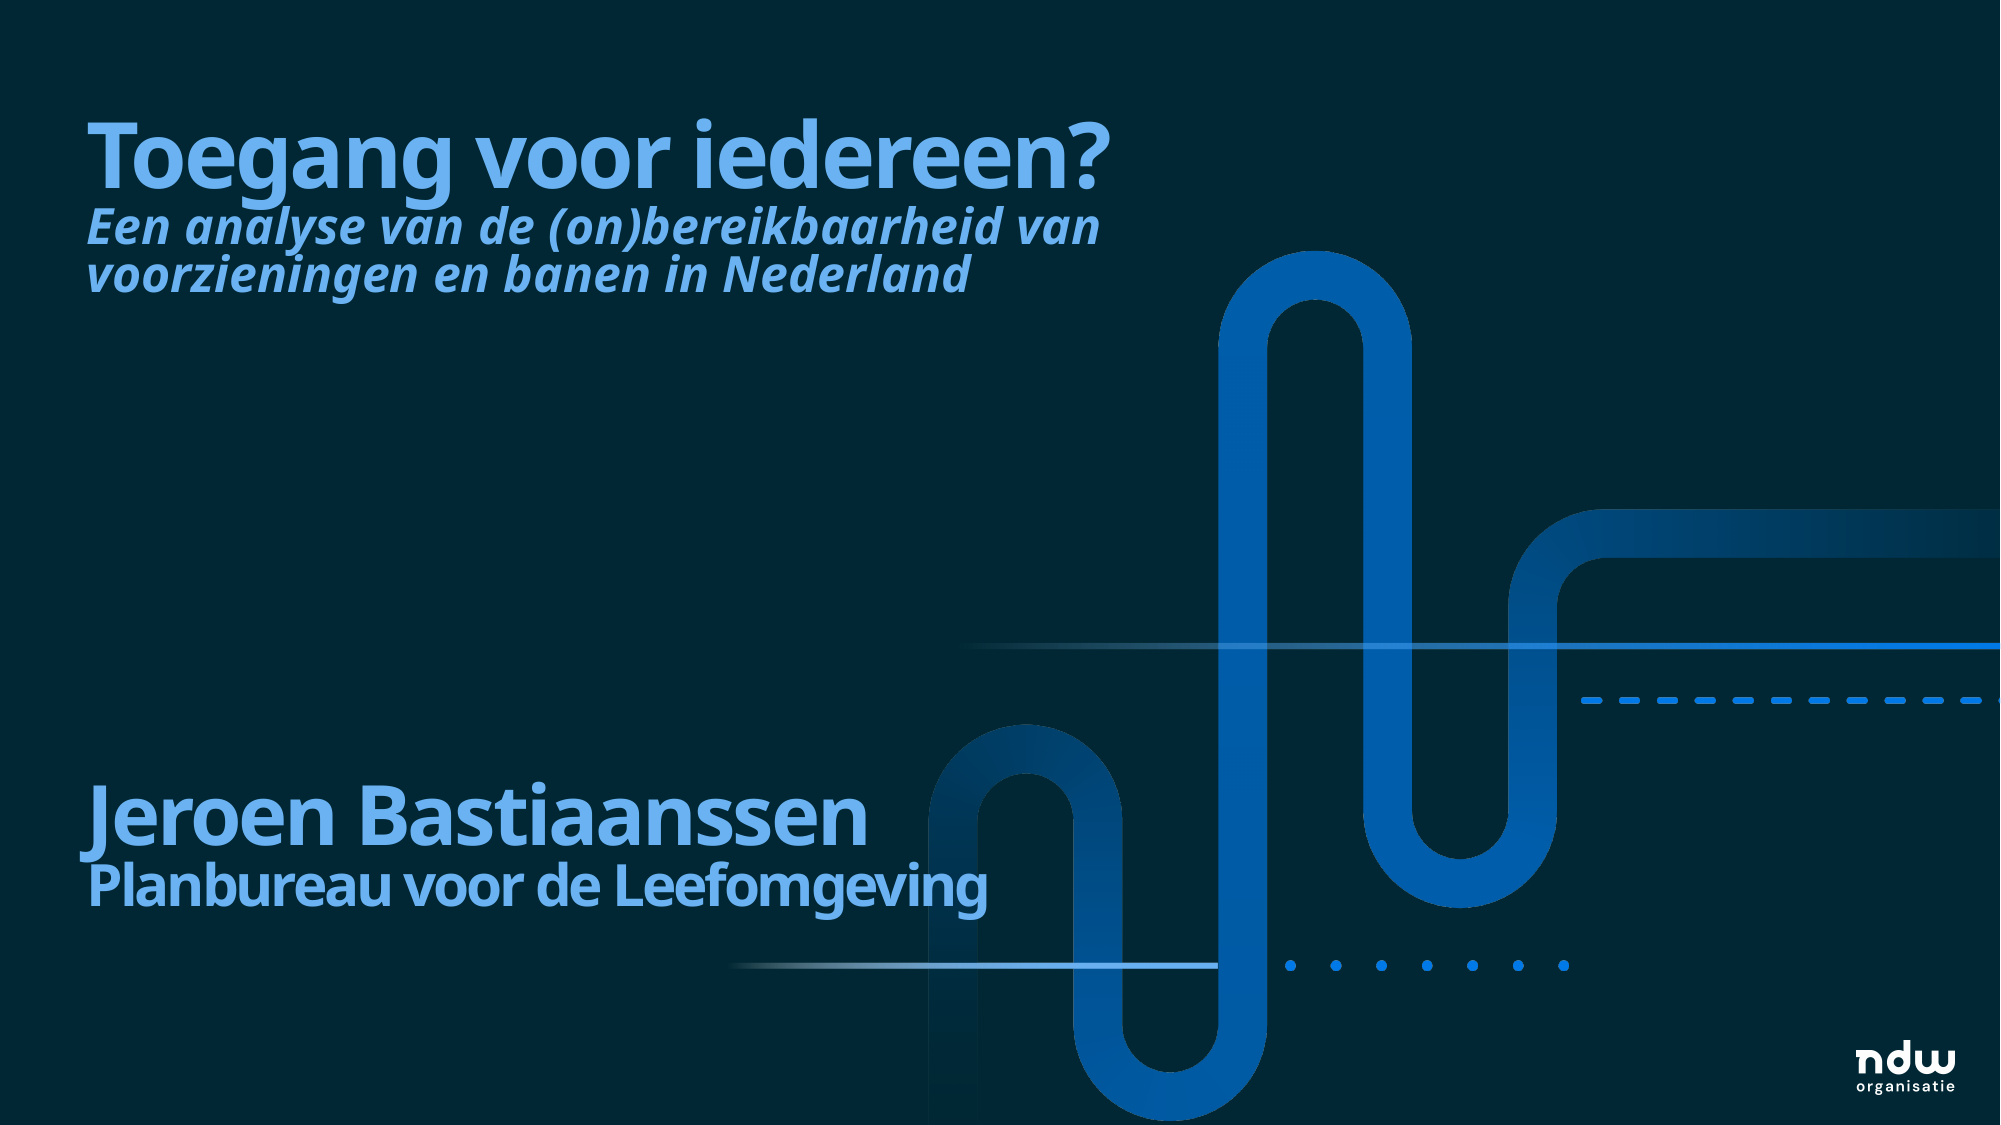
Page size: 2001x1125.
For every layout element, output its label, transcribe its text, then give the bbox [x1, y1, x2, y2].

title Toegang voor iedereen? Een analyse van de (on)bereikbaarheid van voorzieningen en banen in Nederland Jeroen Bastiaanssen Planbureau voor de Leefomgeving [71, 66, 1321, 969]
